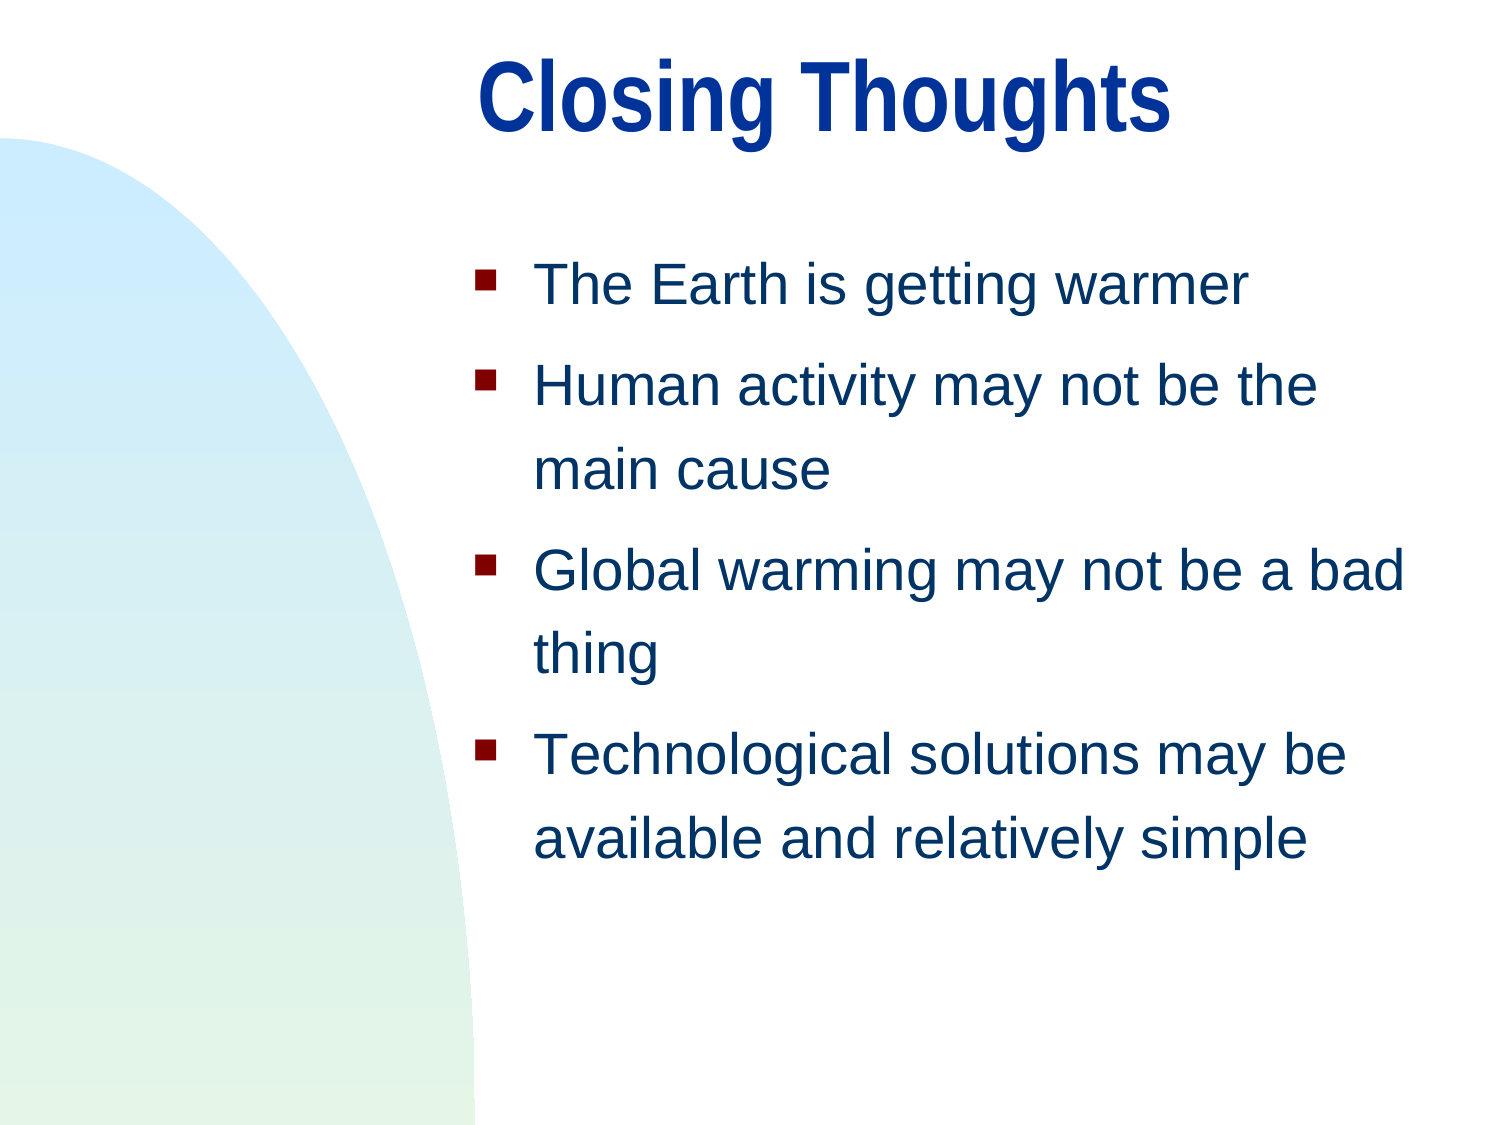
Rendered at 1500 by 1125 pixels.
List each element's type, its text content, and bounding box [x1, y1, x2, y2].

list The Earth is getting warmer Human activity may not be the main cause Global warming may not be a bad thing Technological solutions may be available and relatively simple [462, 224, 1463, 1101]
title Closing Thoughts [462, 12, 1463, 201]
